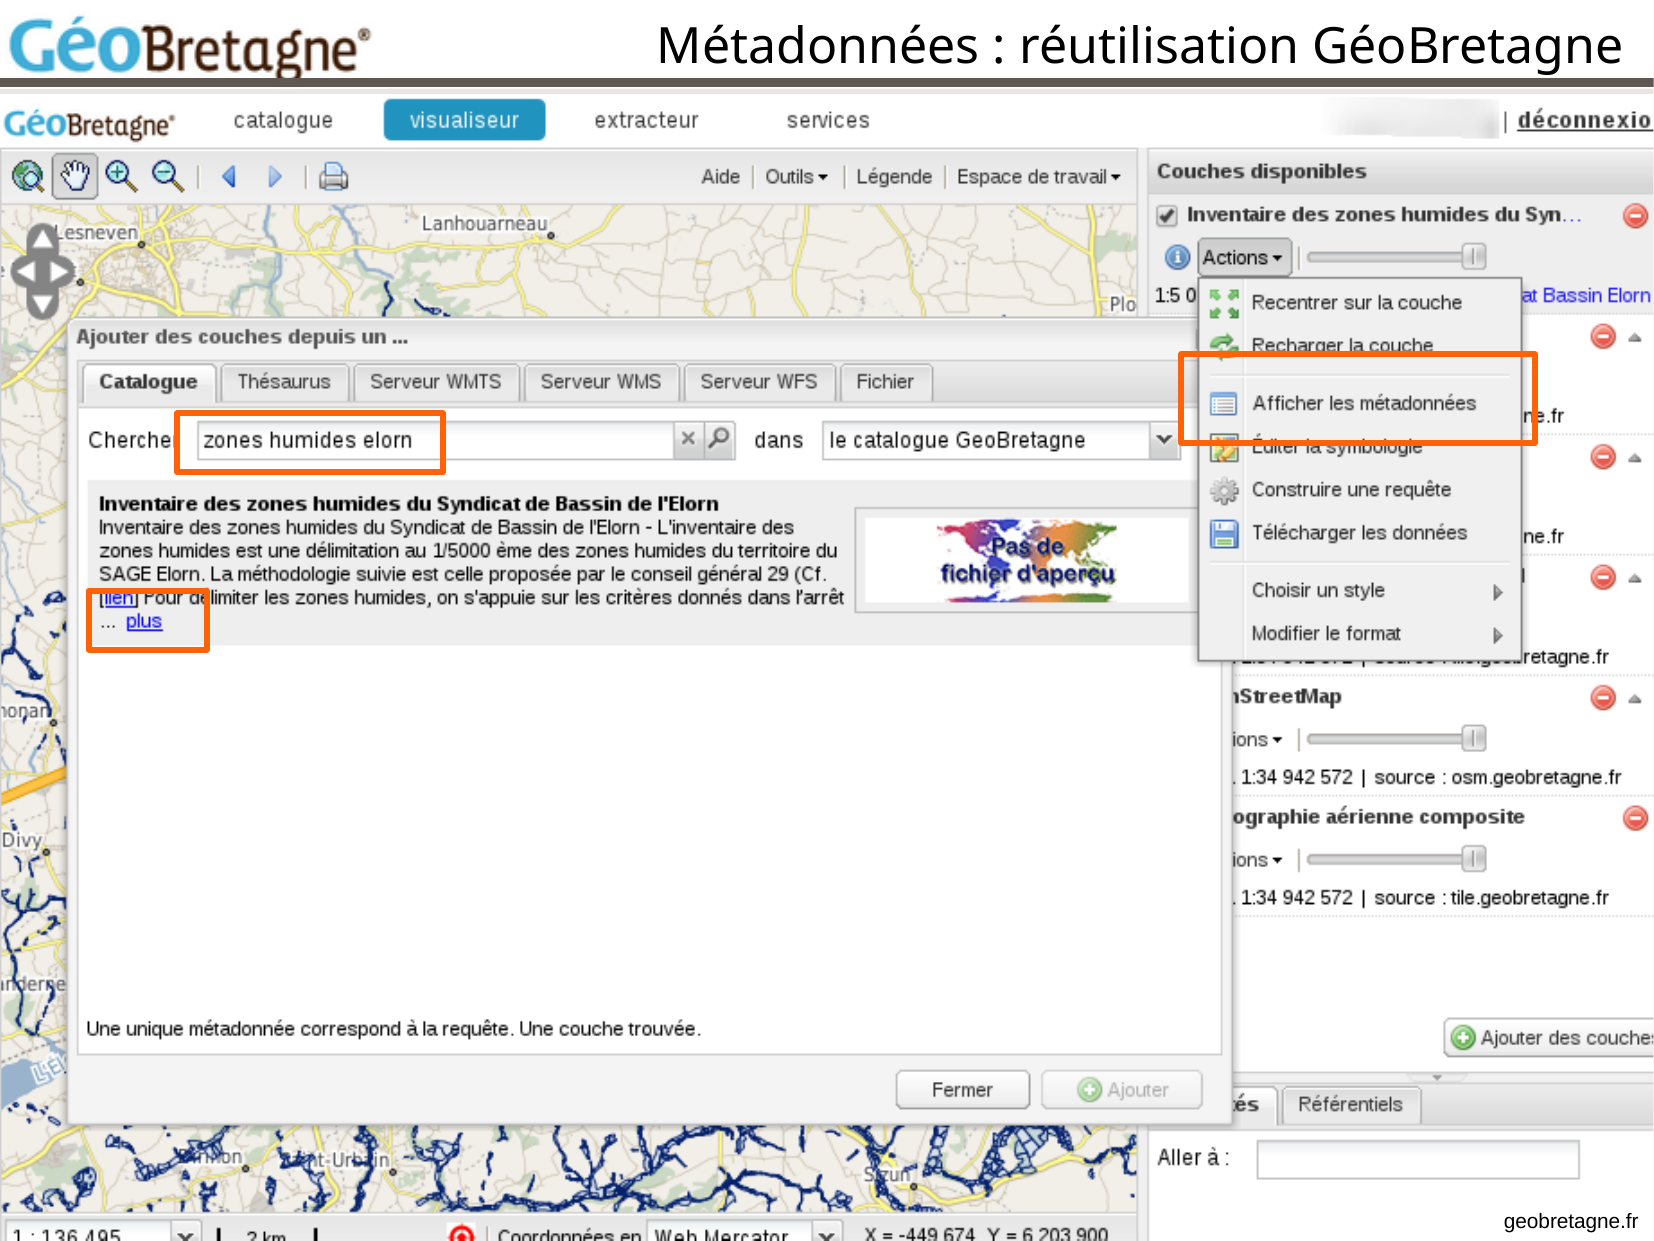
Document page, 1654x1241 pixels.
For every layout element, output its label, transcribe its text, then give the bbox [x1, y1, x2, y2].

title Métadonnées : réutilisation GéoBretagne [383, 0, 1625, 89]
text_box geobretagne.fr [1328, 1202, 1654, 1241]
picture [0, 0, 383, 78]
picture [0, 94, 1654, 1241]
